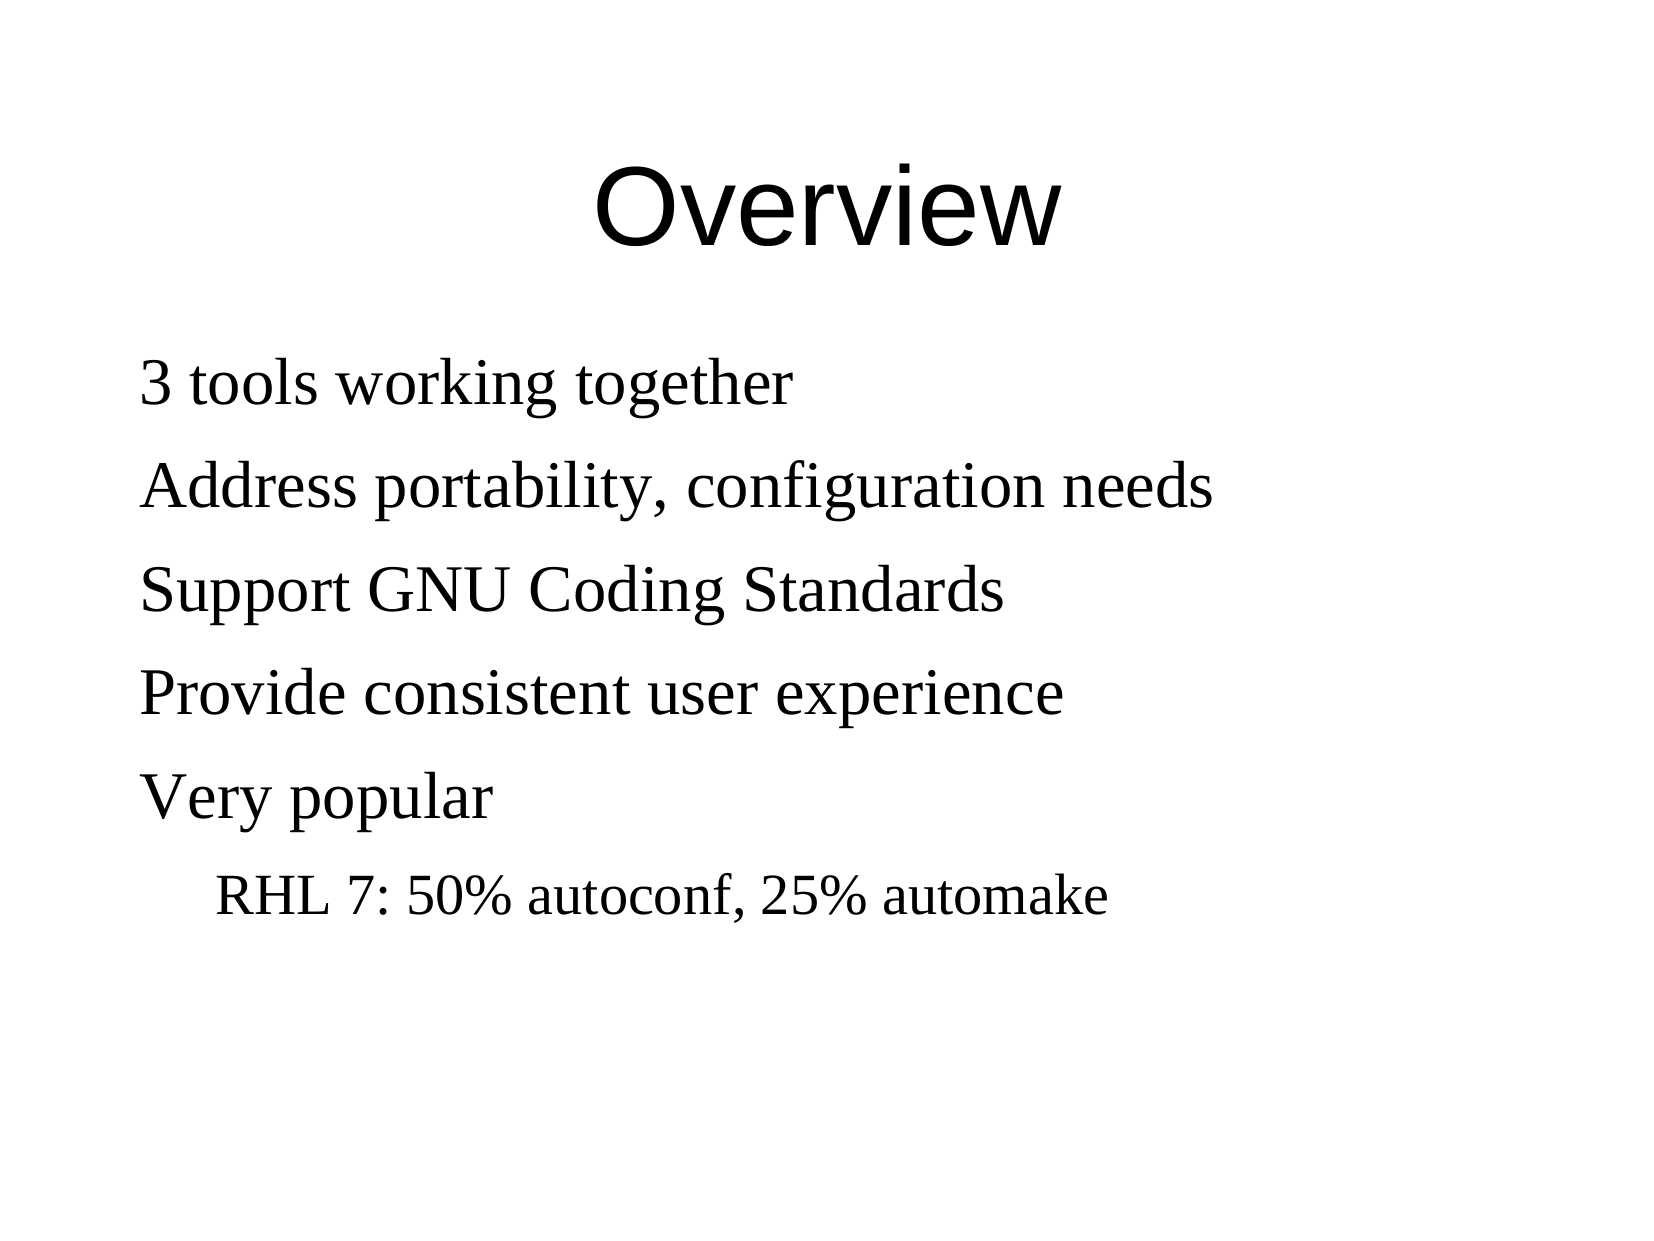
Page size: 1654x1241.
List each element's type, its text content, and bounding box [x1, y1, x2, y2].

list 3 tools working together Address portability, configuration needs Support GNU Coding Standards Provide consistent user experience Very popular RHL 7: 50% autoconf, 25% automake [121, 344, 1533, 1127]
title Overview [121, 102, 1533, 311]
